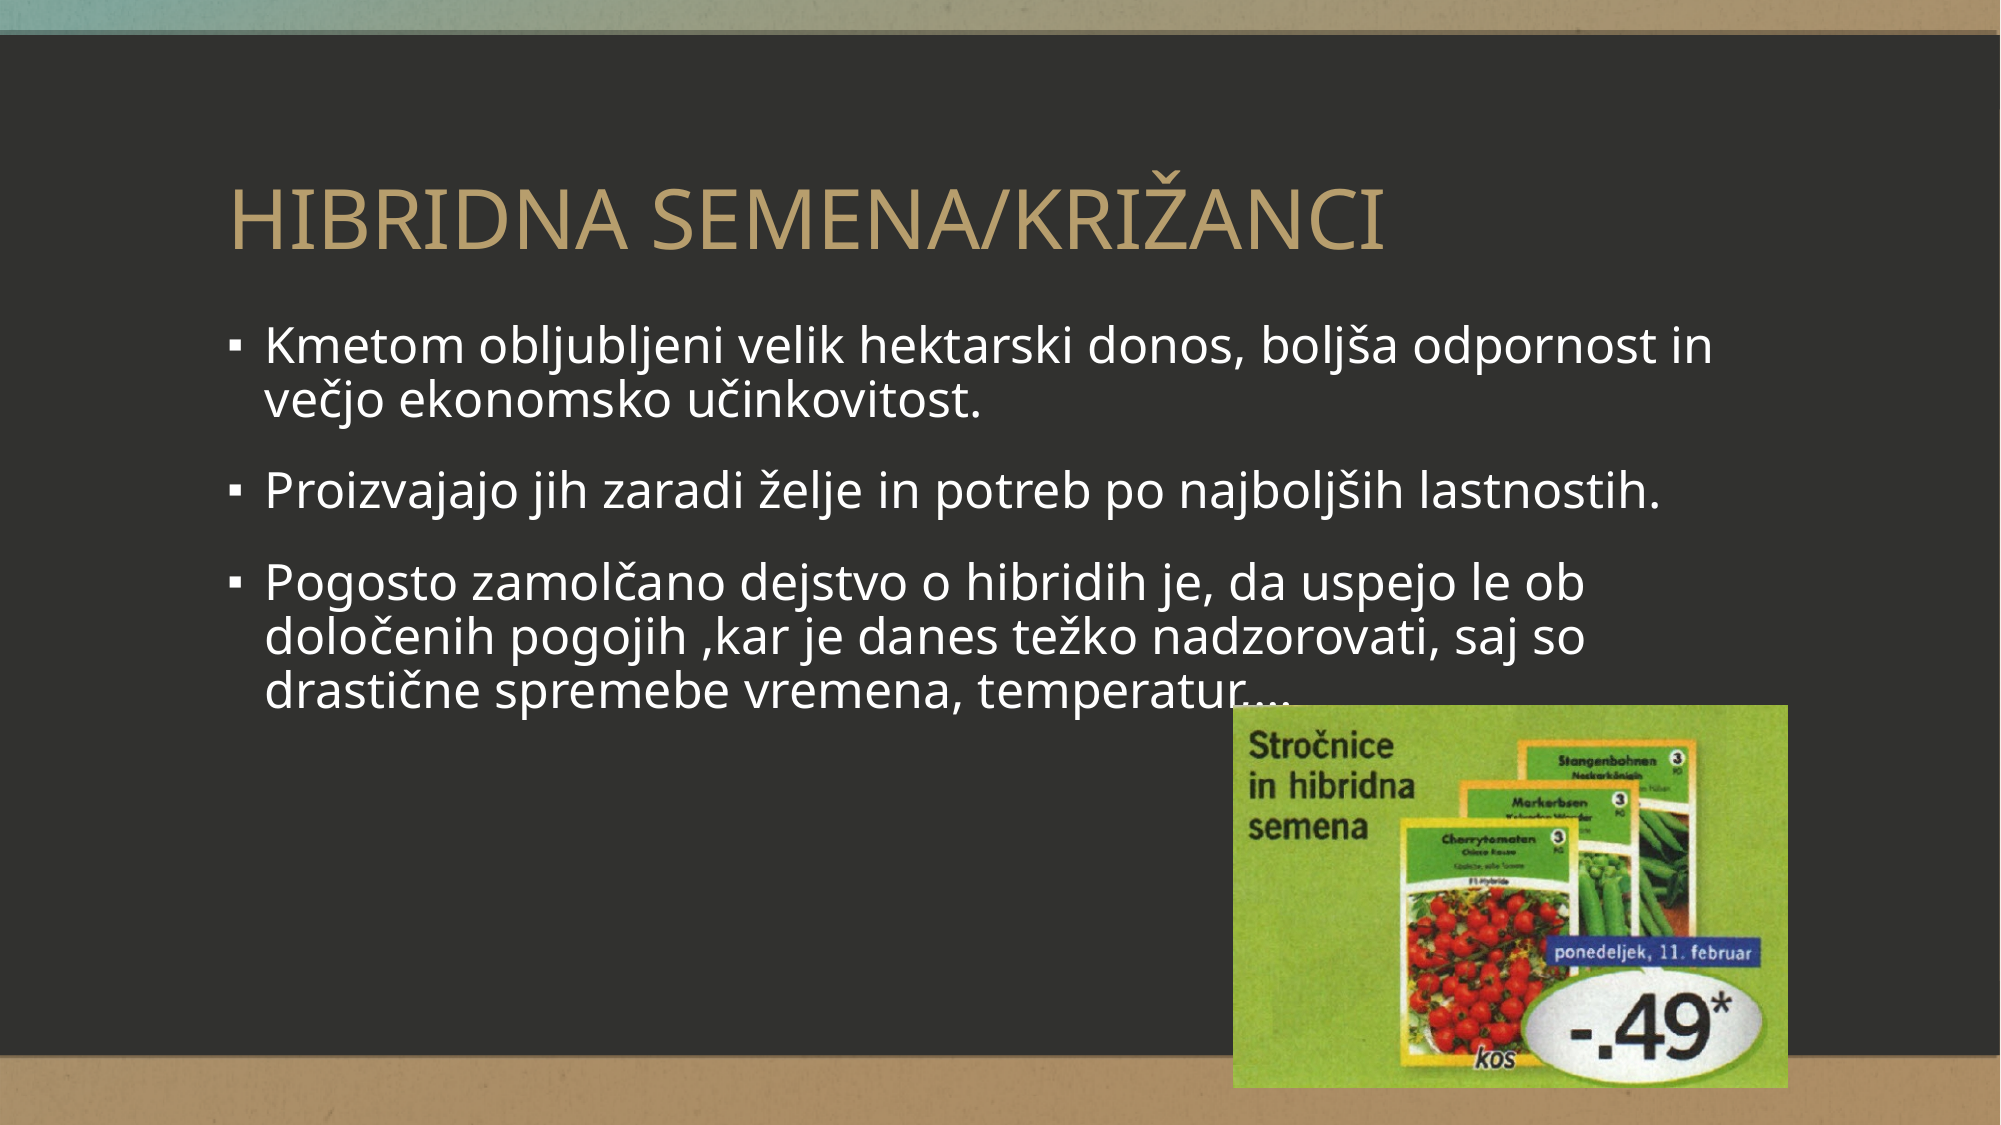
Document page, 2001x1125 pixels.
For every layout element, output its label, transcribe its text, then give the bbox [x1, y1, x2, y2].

title HIBRIDNA SEMENA/KRIŽANCI [212, 68, 1788, 275]
list Kmetom obljubljeni velik hektarski donos, boljša odpornost in večjo ekonomsko učinkovitost. Proizvajajo jih zaradi želje in potreb po najboljših lastnostih. Pogosto zamolčano dejstvo o hibridih je, da uspejo le ob določenih pogojih ,kar je danes težko nadzorovati, saj so drastične spremebe vremena, temperatur,… [212, 312, 1788, 1013]
picture [0, 0, 2001, 1125]
